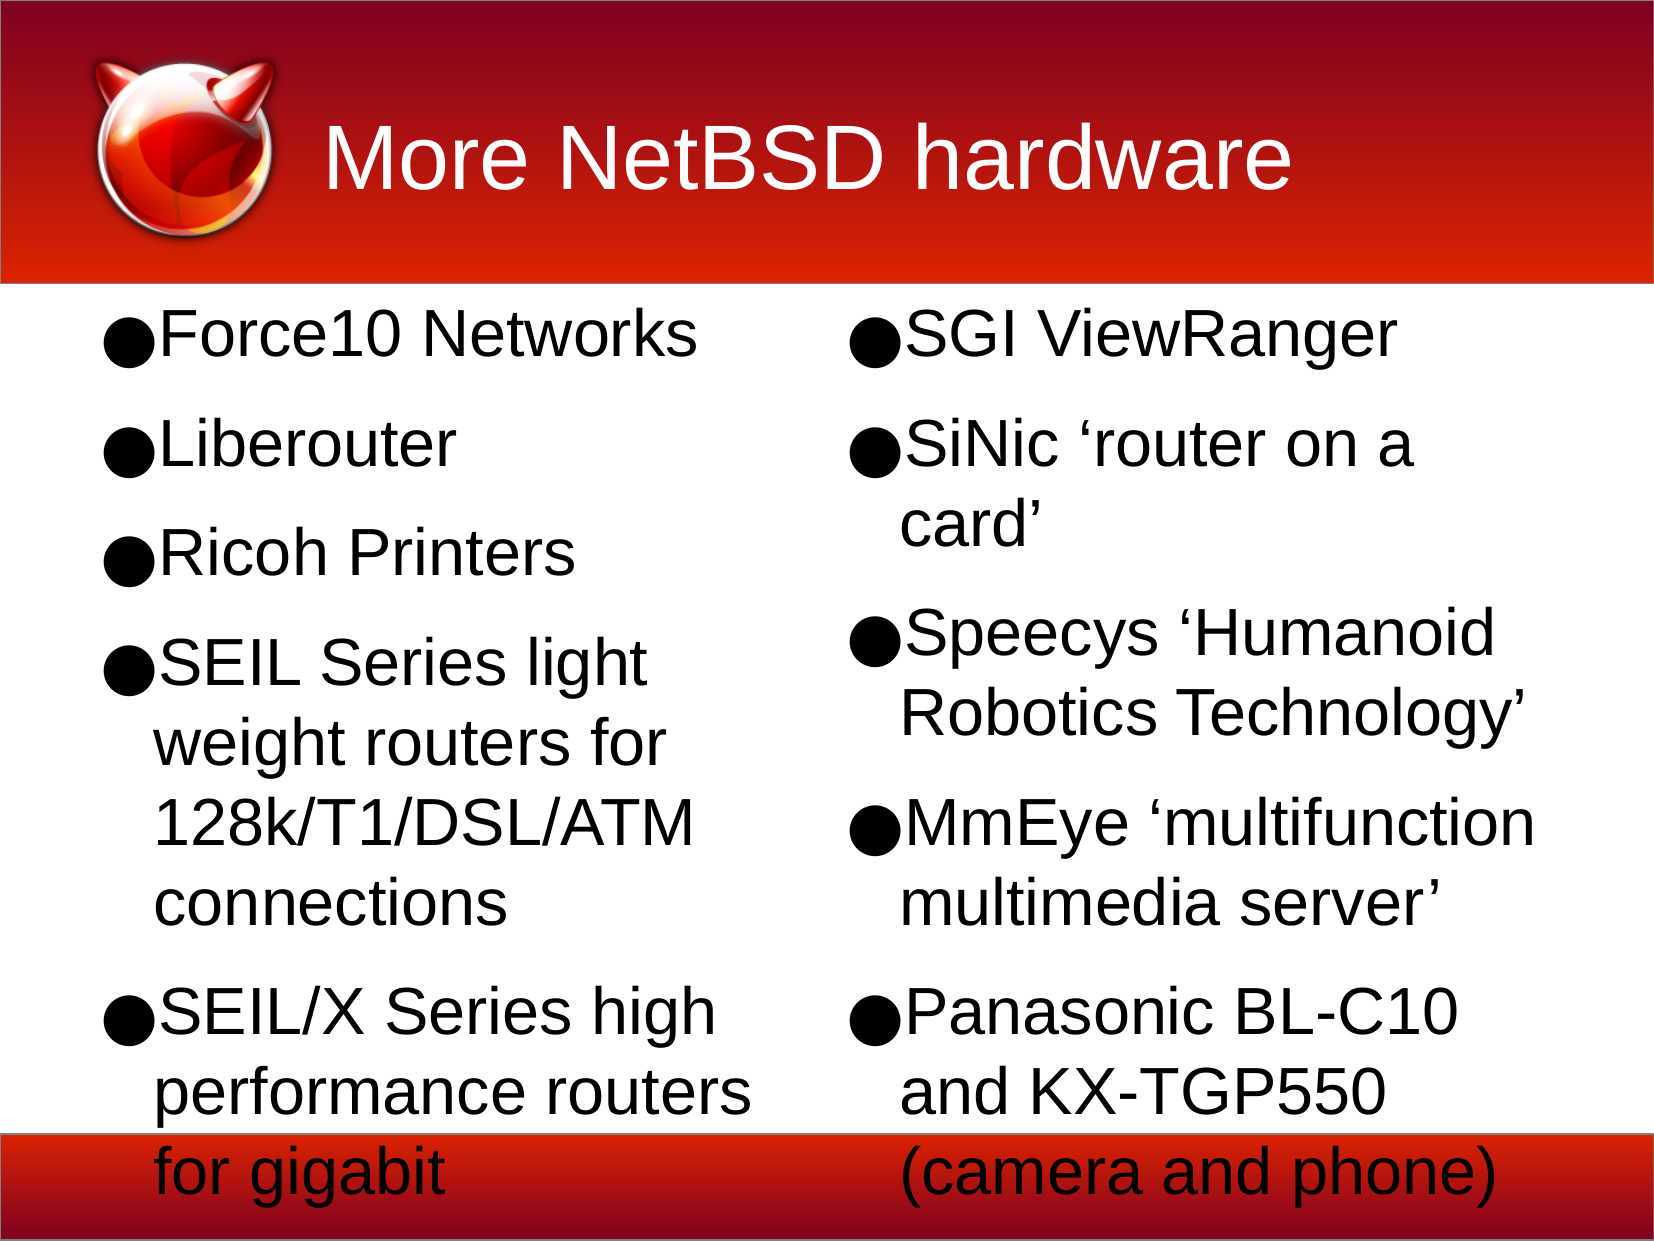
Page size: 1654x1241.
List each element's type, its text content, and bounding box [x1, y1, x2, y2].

text_box Force10 Networks Liberouter Ricoh Printers SEIL Series light weight routers for 128k/T1/DSL/ATM connections SEIL/X Series high performance routers for gigabit [82, 290, 793, 1010]
text_box SGI ViewRanger SiNic ‘router on a card’ Speecys ‘Humanoid Robotics Technology’ MmEye ‘multifunction multimedia server’ Panasonic BL-C10 and KX-TGP550 (camera and phone) [828, 290, 1539, 1010]
text_box More NetBSD hardware [82, 49, 1536, 257]
